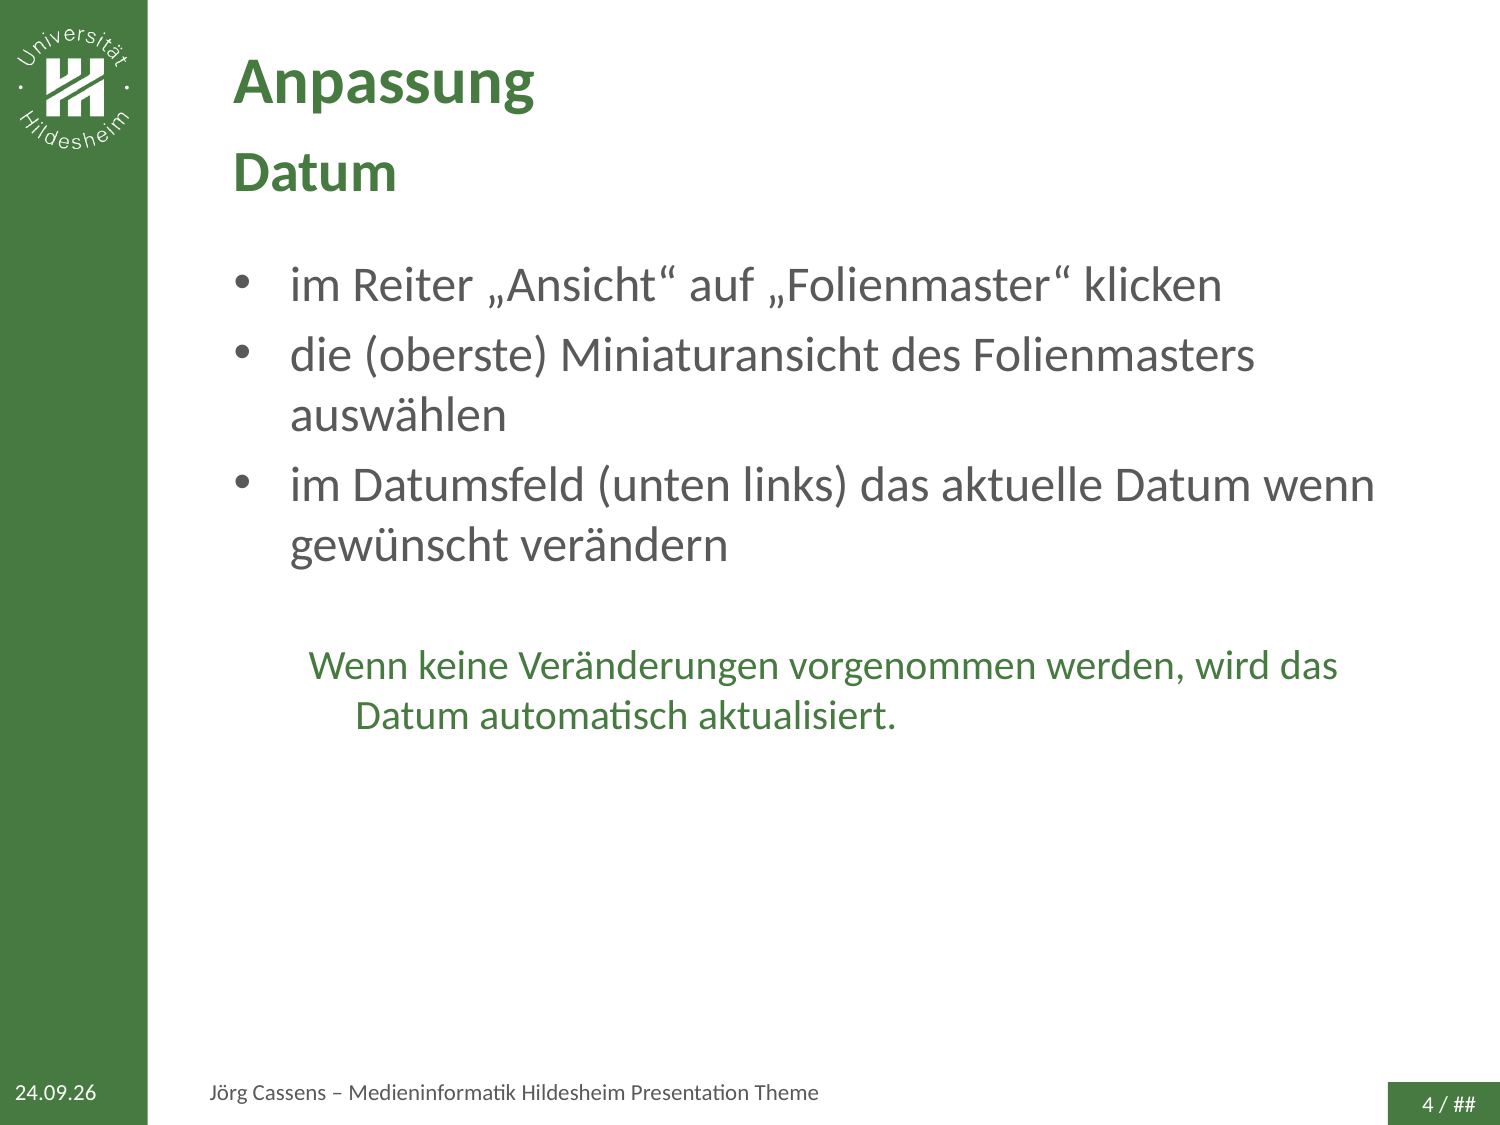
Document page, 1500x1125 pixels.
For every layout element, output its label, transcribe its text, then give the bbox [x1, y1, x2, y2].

list Datum [218, 125, 1424, 208]
title Anpassung [218, 30, 1425, 124]
picture [17, 29, 129, 149]
list im Reiter „Ansicht“ auf „Folienmaster“ klicken die (oberste) Miniaturansicht des Folienmasters auswählen im Datumsfeld (unten links) das aktuelle Datum wenn gewünscht verändern Wenn keine Veränderungen vorgenommen werden, wird das Datum automatisch aktualisiert. [218, 243, 1424, 1005]
